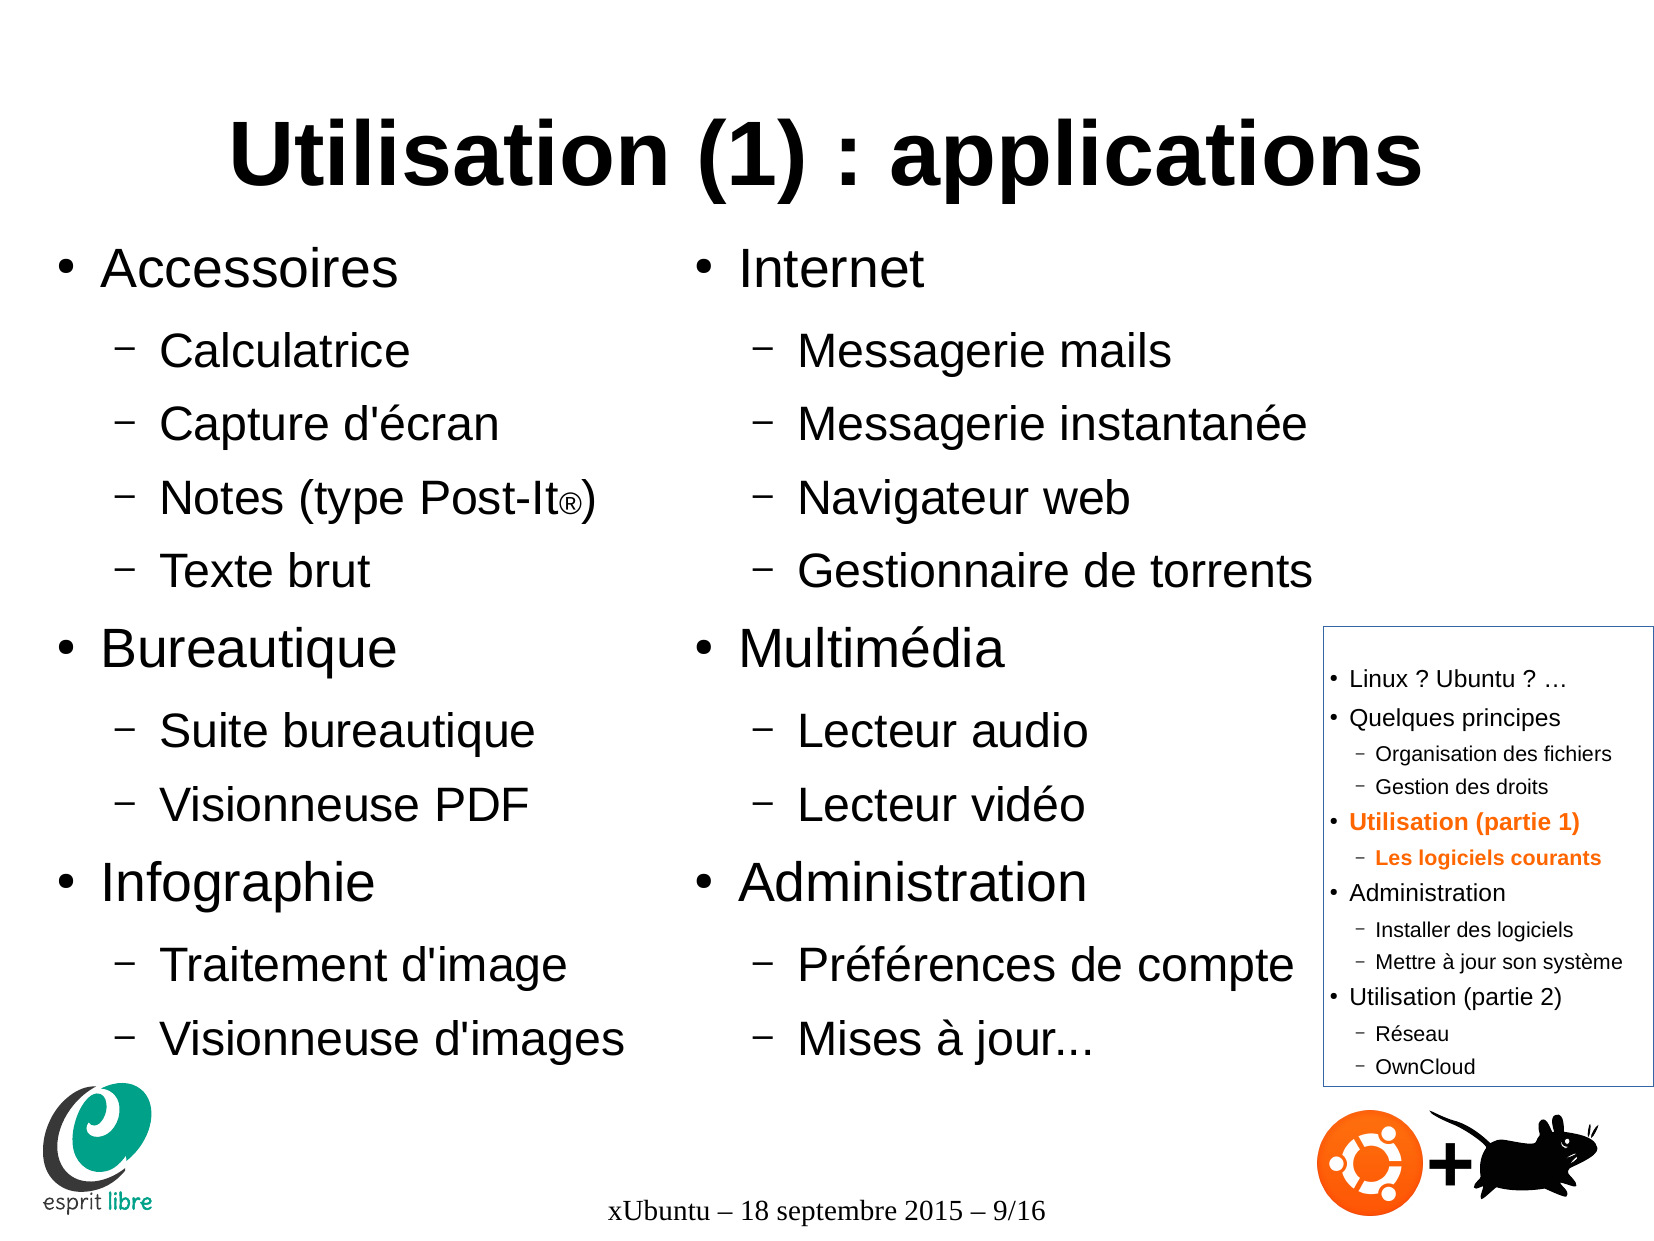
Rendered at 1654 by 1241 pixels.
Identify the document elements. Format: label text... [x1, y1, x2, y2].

title Utilisation (1) : applications [82, 49, 1572, 237]
list Internet Messagerie mails Messagerie instantanée Navigateur web Gestionnaire de torrents Multimédia Lecteur audio Lecteur vidéo Administration Préférences de compte Mises à jour... [679, 237, 1637, 1069]
list Accessoires Calculatrice Capture d'écran Notes (type Post-It®) Texte brut Bureautique Suite bureautique Visionneuse PDF Infographie Traitement d'image Visionneuse d'images [41, 237, 679, 1069]
list Linux ? Ubuntu ? … Quelques principes Organisation des fichiers Gestion des droits Utilisation (partie 1) Les logiciels courants Administration Installer des logiciels Mettre à jour son système Utilisation (partie 2) Réseau OwnCloud [1323, 626, 1654, 1087]
picture [1317, 1110, 1423, 1216]
